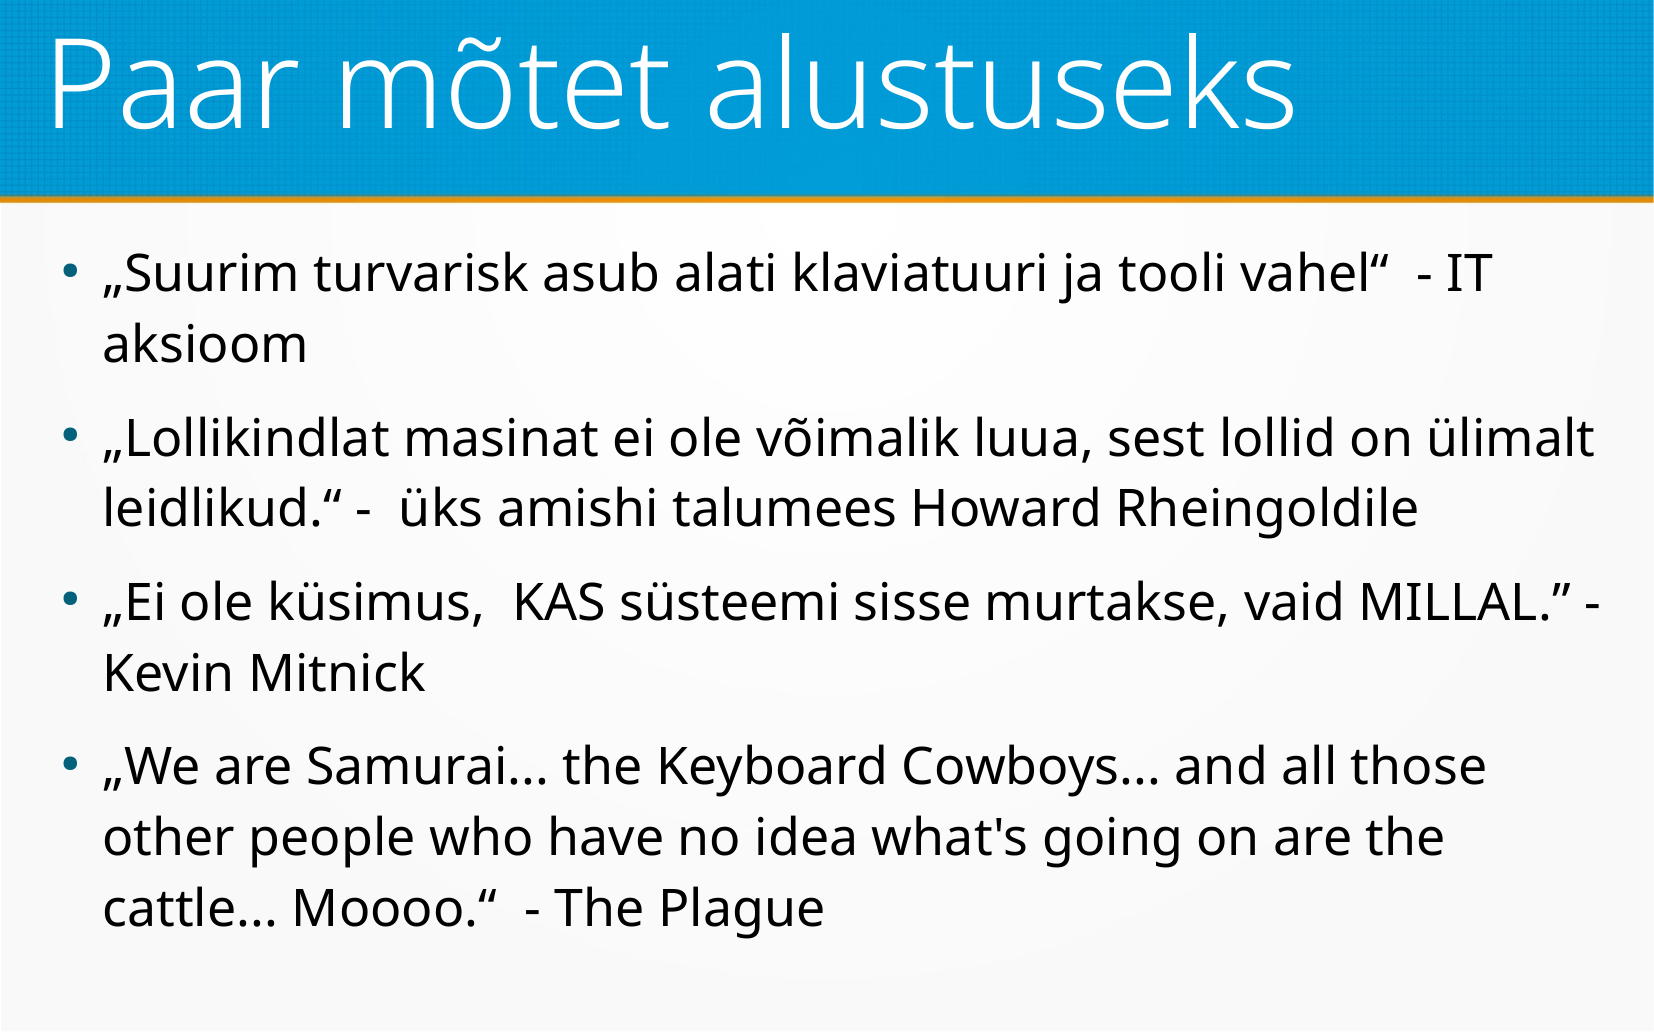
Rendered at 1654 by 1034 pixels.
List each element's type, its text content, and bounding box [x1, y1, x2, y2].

title Paar mõtet alustuseks [43, 0, 1619, 166]
list „Suurim turvarisk asub alati klaviatuuri ja tooli vahel“ - IT aksioom „Lollikindlat masinat ei ole võimalik luua, sest lollid on ülimalt leidlikud.“ - üks amishi talumees Howard Rheingoldile „Ei ole küsimus, KAS süsteemi sisse murtakse, vaid MILLAL.” - Kevin Mitnick „We are Samurai... the Keyboard Cowboys... and all those other people who have no idea what's going on are the cattle... Moooo.“ - The Plague [47, 236, 1607, 1002]
picture [0, 195, 1654, 1034]
